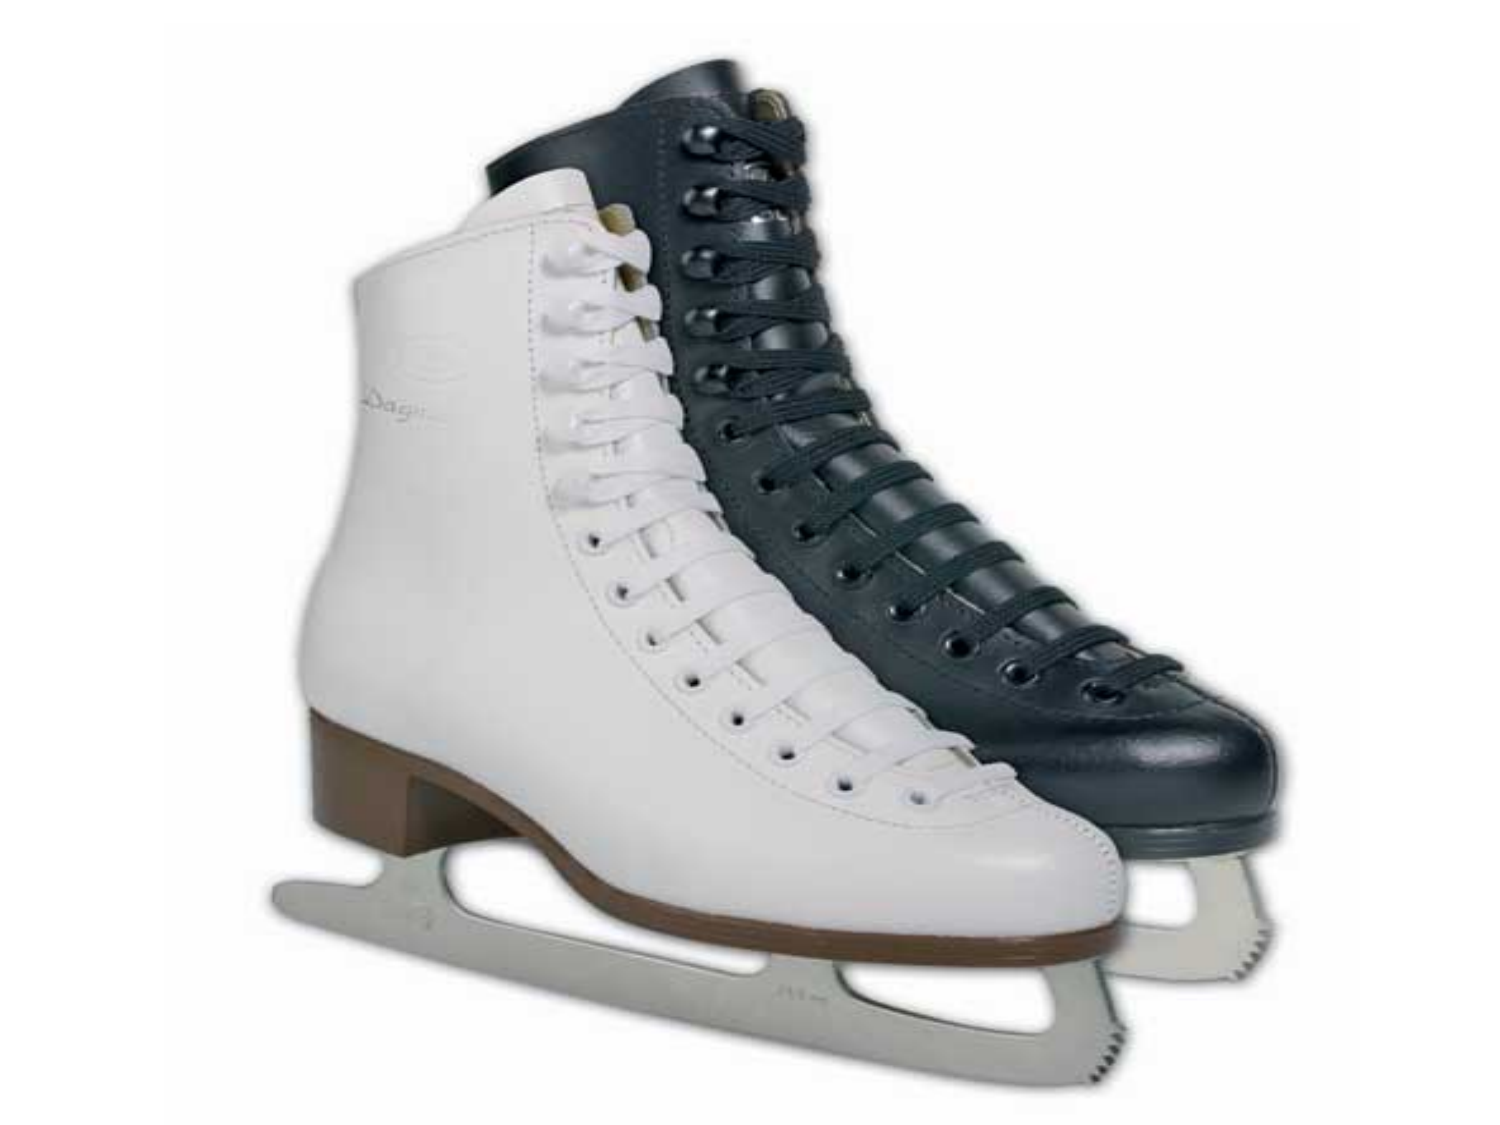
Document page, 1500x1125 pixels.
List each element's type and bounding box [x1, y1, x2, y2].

picture [164, 23, 1360, 1125]
